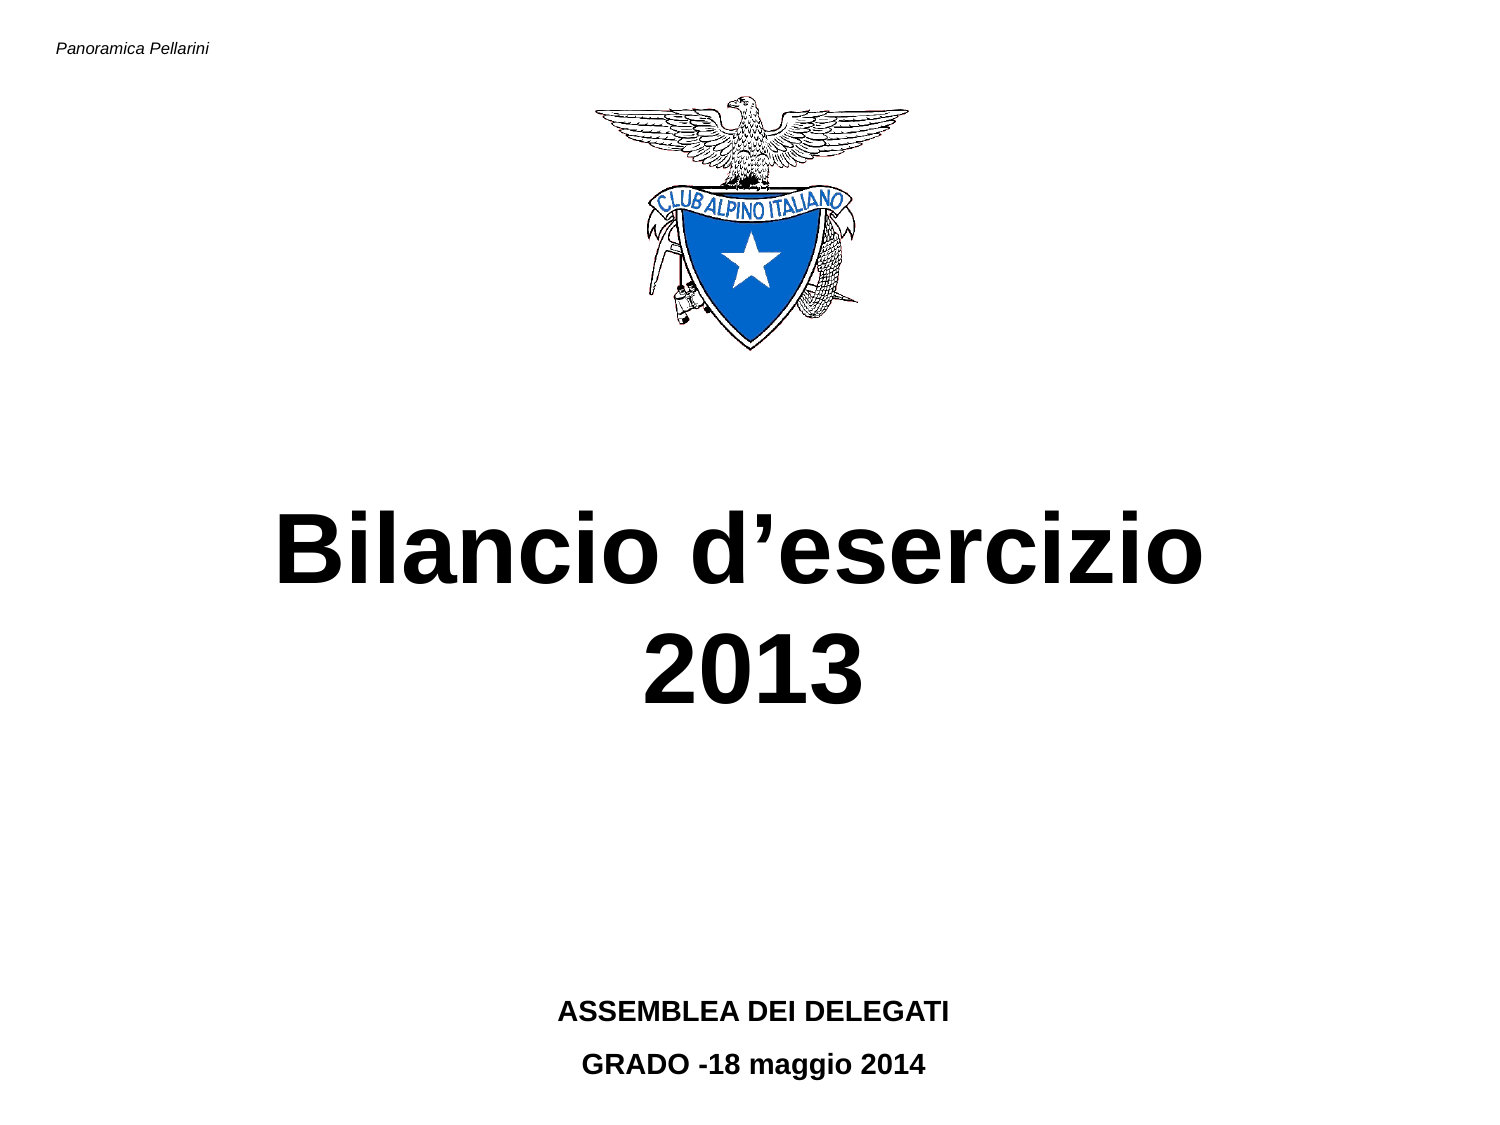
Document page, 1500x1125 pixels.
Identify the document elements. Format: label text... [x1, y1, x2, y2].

picture [582, 81, 925, 380]
text_box Panoramica Pellarini [41, 30, 455, 66]
text_box Bilancio d’esercizio 2013 [133, 476, 1374, 732]
text_box ASSEMBLEA DEI DELEGATI GRADO -18 maggio 2014 [269, 984, 1238, 1088]
